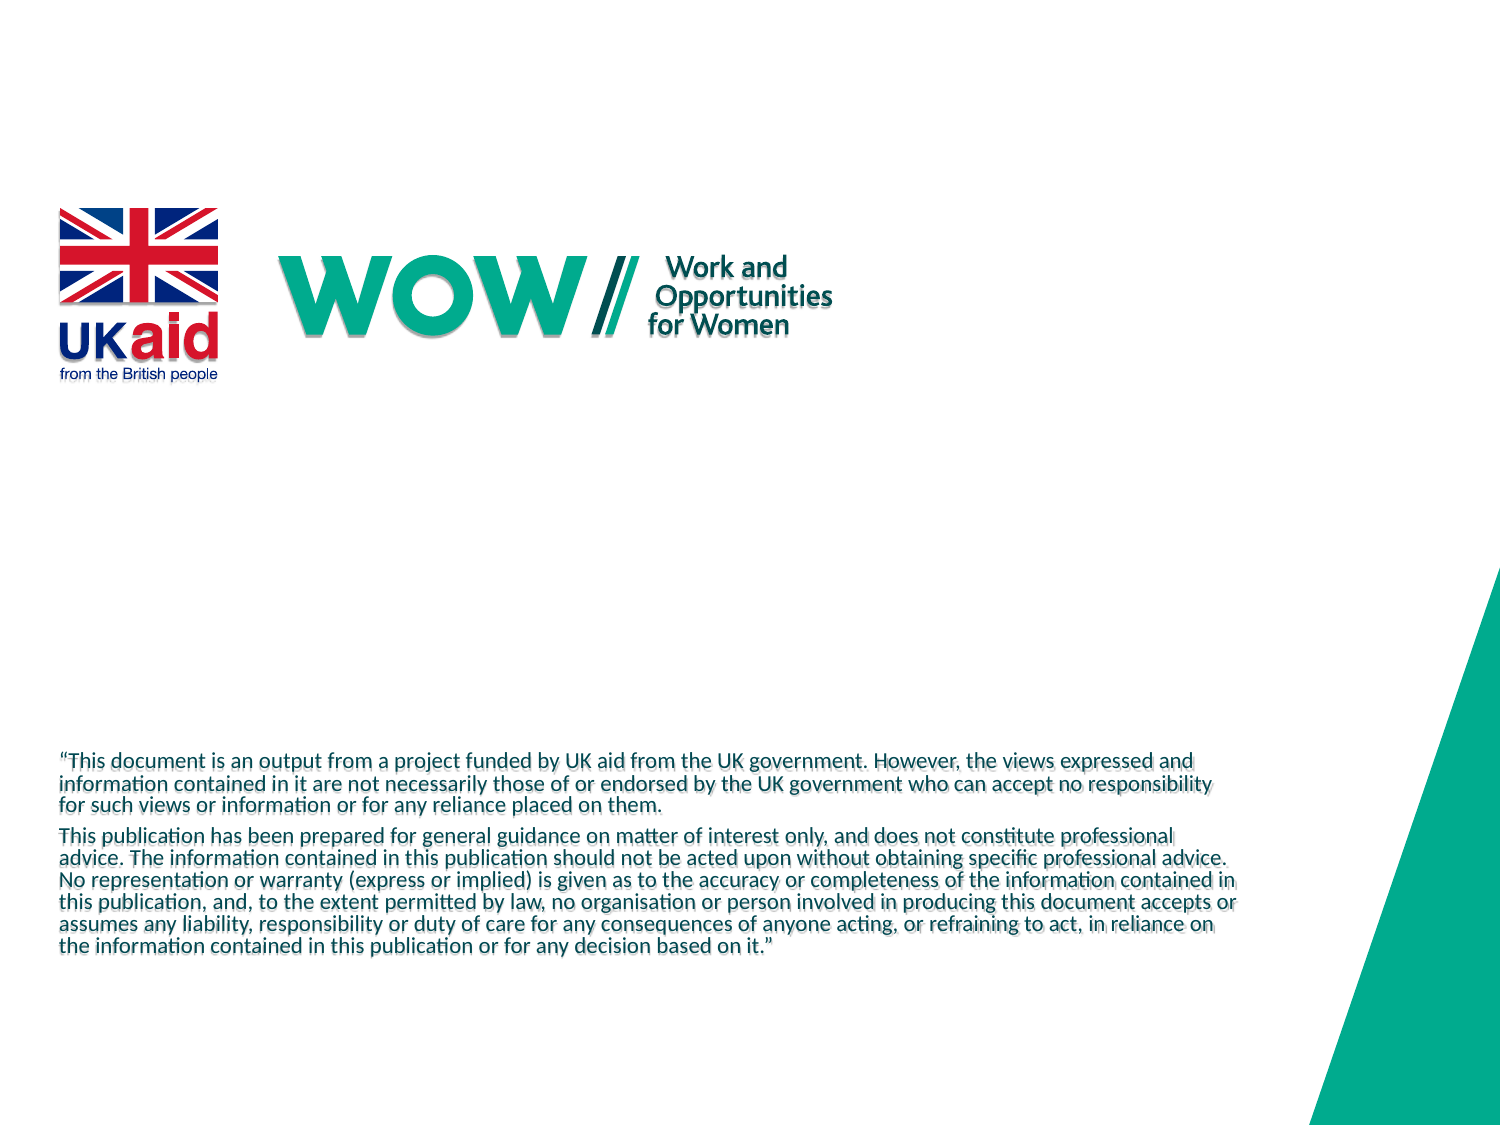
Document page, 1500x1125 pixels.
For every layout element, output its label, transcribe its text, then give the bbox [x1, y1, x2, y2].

subtitle “This document is an output from a project funded by UK aid from the UK government. However, the views expressed and information contained in it are not necessarily those of or endorsed by the UK government who can accept no responsibility for such views or information or for any reliance placed on them. This publication has been prepared for general guidance on matter of interest only, and does not constitute professional advice. The information contained in this publication should not be acted upon without obtaining specific professional advice. No representation or warranty (express or implied) is given as to the accuracy or completeness of the information contained in this publication, and, to the extent permitted by law, no organisation or person involved in producing this document accepts or assumes any liability, responsibility or duty of care for any consequences of anyone acting, or refraining to act, in reliance on the information contained in this publication or for any decision based on it.” [58, 751, 1242, 1022]
